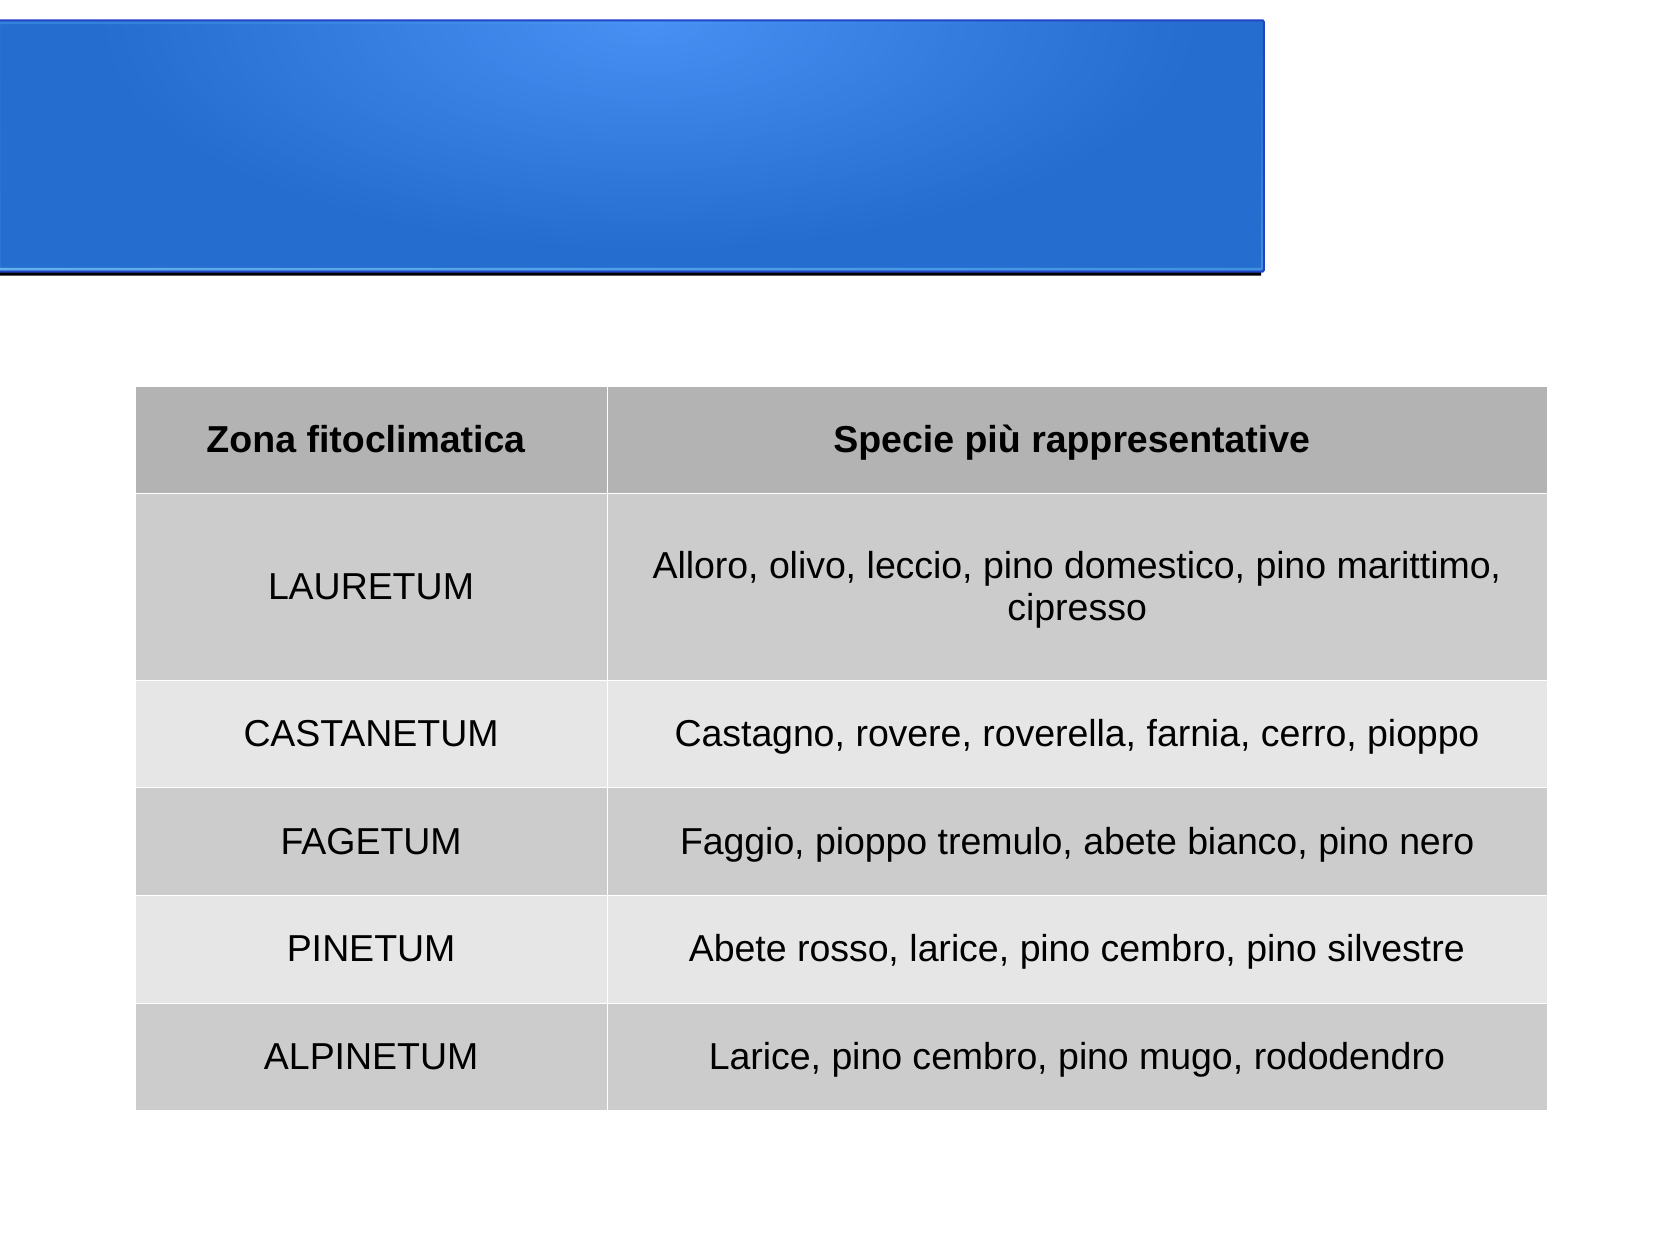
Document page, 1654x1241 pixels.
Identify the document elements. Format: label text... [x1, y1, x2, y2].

table_cell ALPINETUM [136, 1004, 607, 1110]
table_cell PINETUM [136, 896, 607, 1003]
table_cell Alloro, olivo, leccio, pino domestico, pino marittimo, cipresso [608, 494, 1547, 680]
table_cell Abete rosso, larice, pino cembro, pino silvestre [608, 896, 1547, 1003]
table_cell Castagno, rovere, roverella, farnia, cerro, pioppo [608, 681, 1547, 787]
table_cell FAGETUM [136, 788, 607, 895]
table_header Specie più rappresentative [608, 387, 1547, 493]
table_cell Larice, pino cembro, pino mugo, rododendro [608, 1004, 1547, 1110]
table_cell LAURETUM [136, 494, 607, 680]
table_cell CASTANETUM [136, 681, 607, 787]
table_cell Faggio, pioppo tremulo, abete bianco, pino nero [608, 788, 1547, 895]
table_header Zona fitoclimatica [136, 387, 607, 493]
